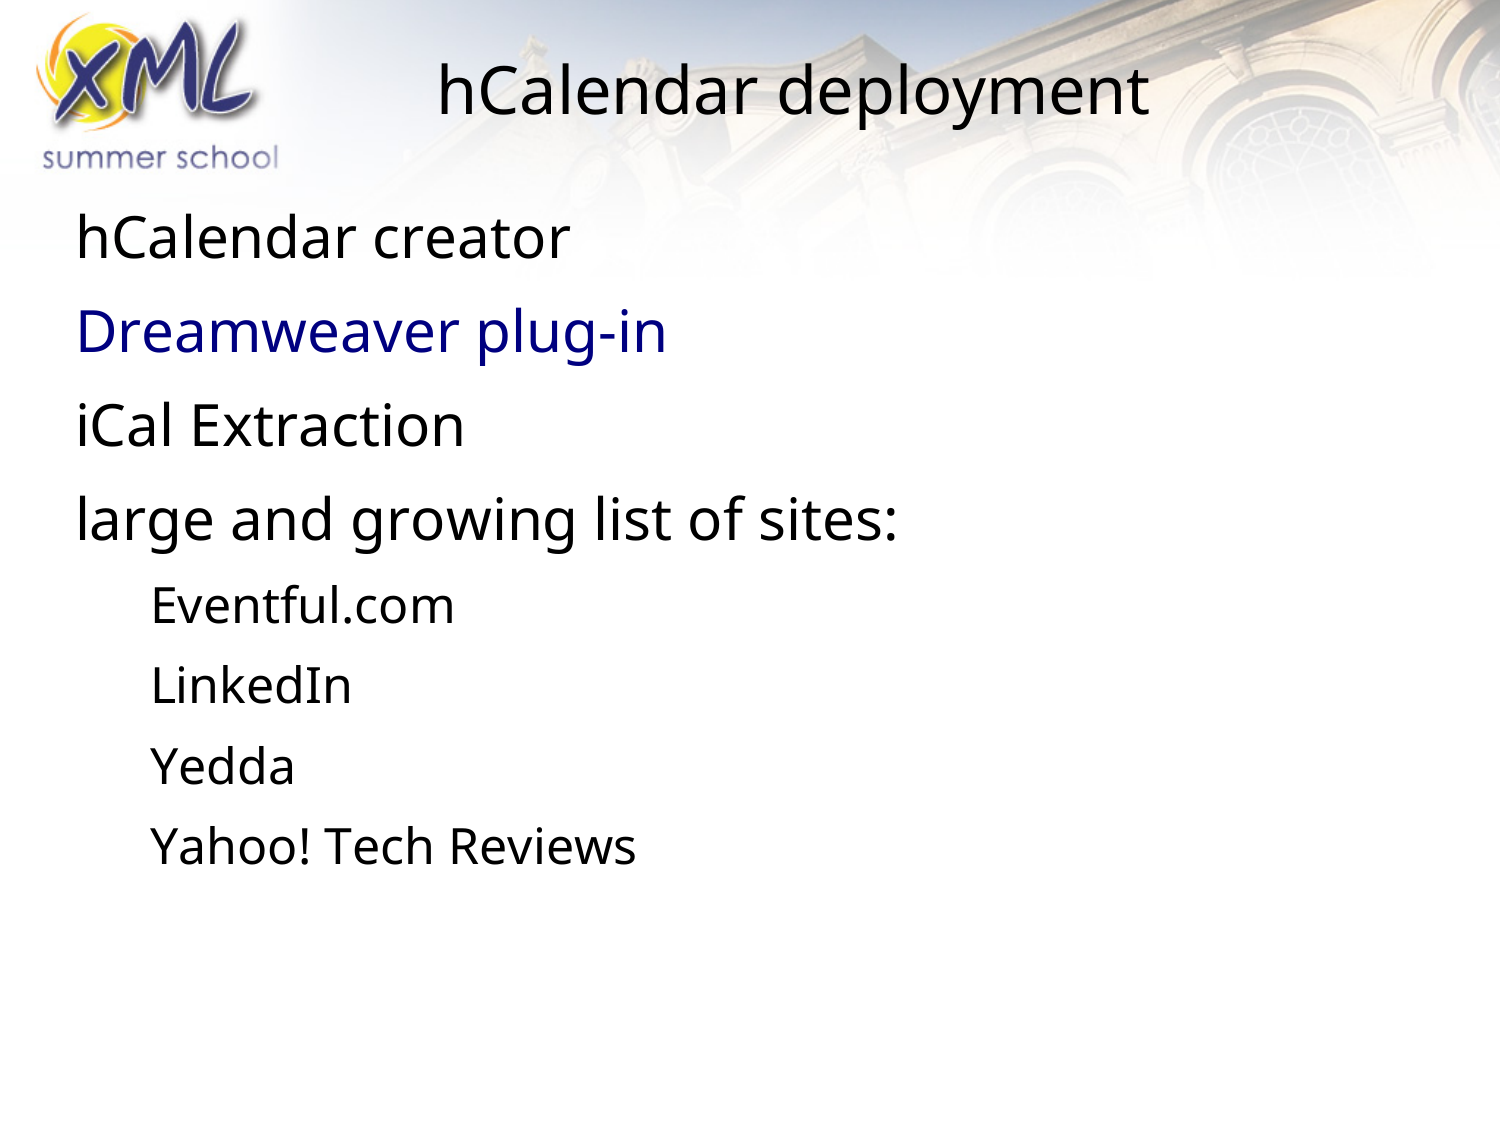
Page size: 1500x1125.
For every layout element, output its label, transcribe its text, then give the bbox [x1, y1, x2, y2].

title hCalendar deployment [281, 8, 1306, 170]
picture [0, 0, 1500, 1125]
list hCalendar creator Dreamweaver plug-in iCal Extraction large and growing list of sites: Eventful.com LinkedIn Yedda Yahoo! Tech Reviews [75, 195, 1426, 991]
